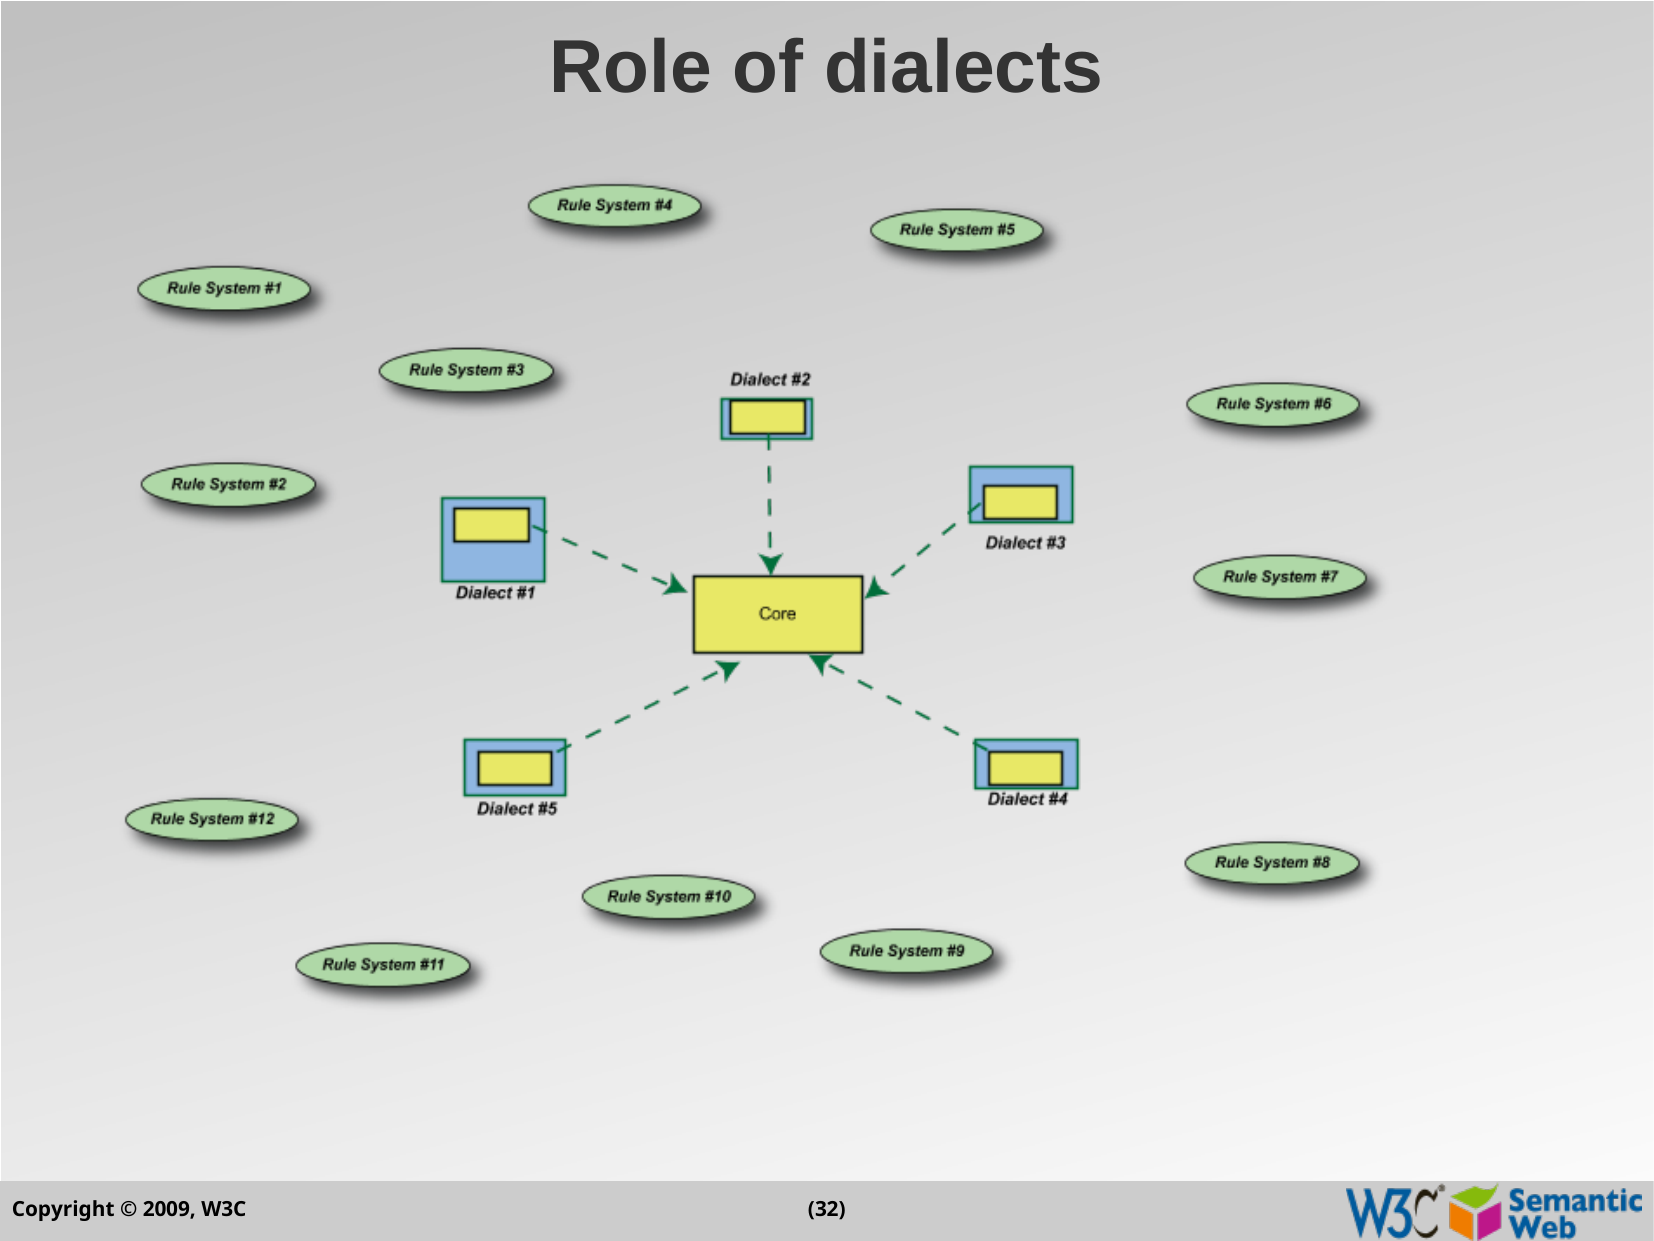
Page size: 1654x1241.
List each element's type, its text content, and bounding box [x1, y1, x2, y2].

picture [1, 1, 1654, 5]
title Role of dialects [0, 5, 1654, 125]
picture [1, 125, 1654, 1241]
